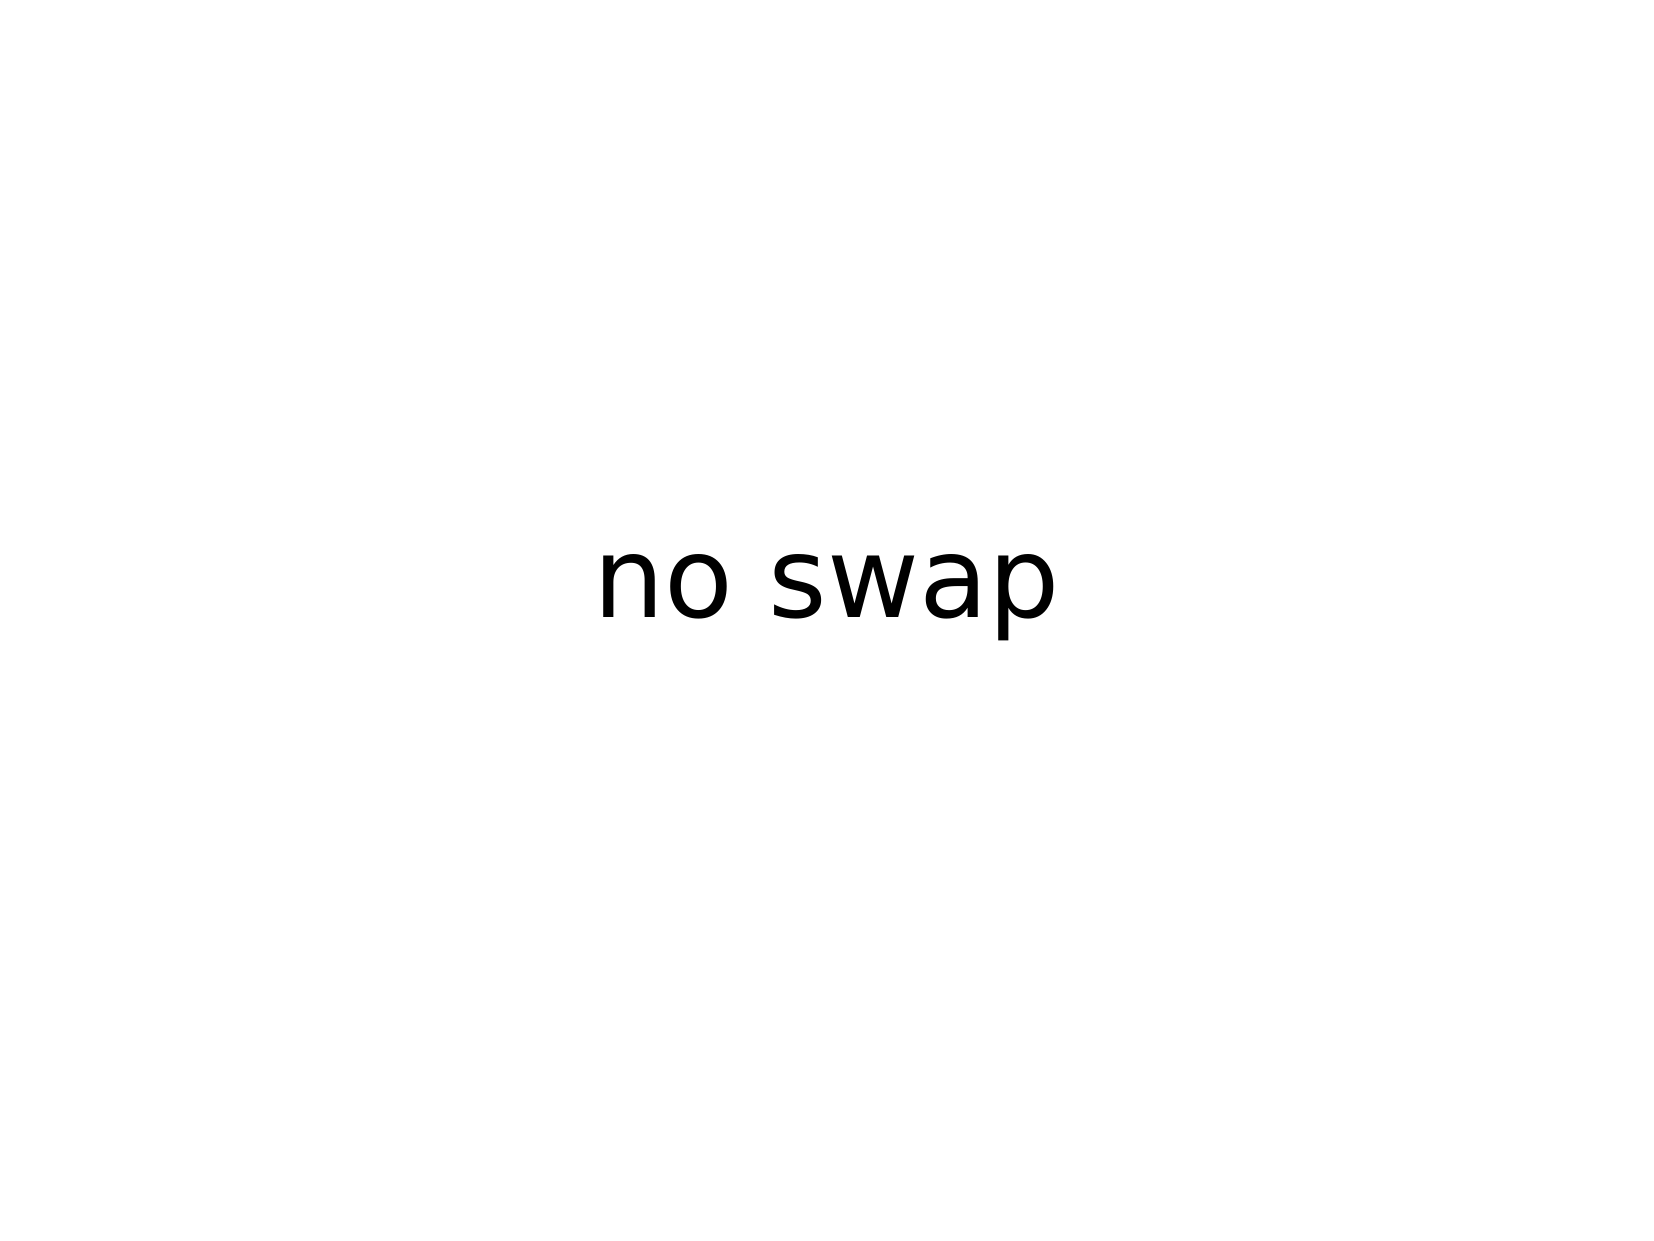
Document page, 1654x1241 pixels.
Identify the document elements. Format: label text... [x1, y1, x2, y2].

subtitle no swap [82, 49, 1571, 1109]
